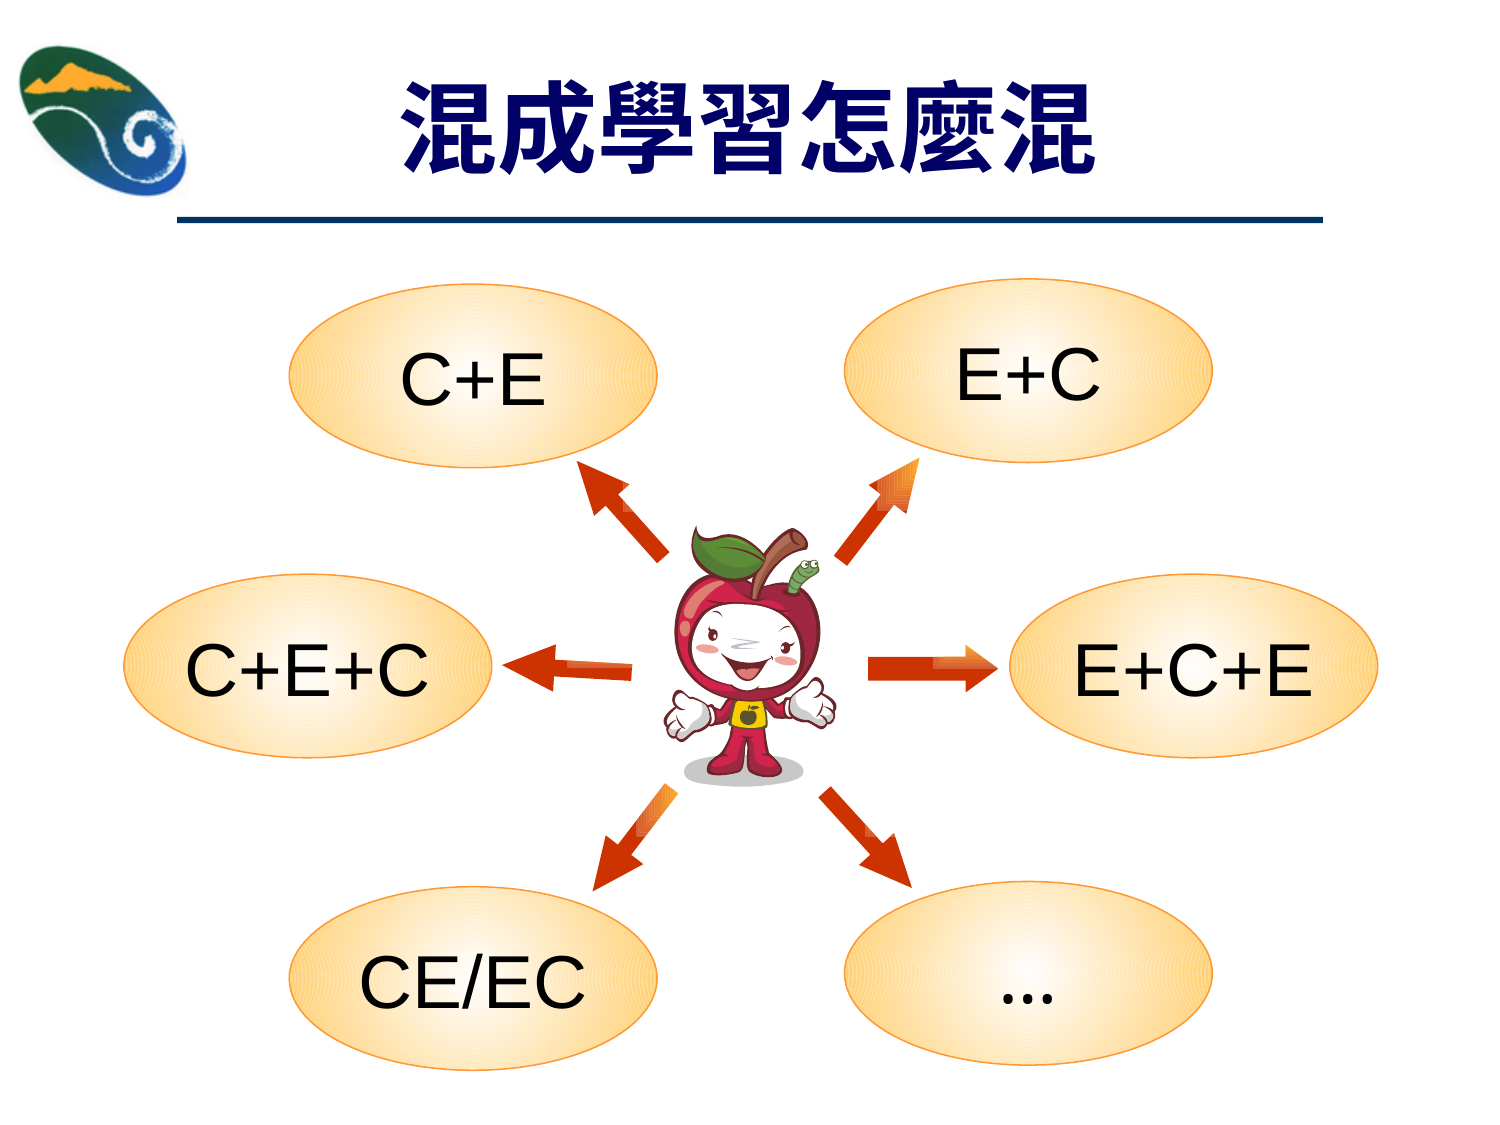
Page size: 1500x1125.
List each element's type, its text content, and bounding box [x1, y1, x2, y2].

picture [663, 525, 837, 787]
text_box [576, 460, 670, 564]
text_box C+E+C [123, 574, 492, 758]
text_box [833, 457, 920, 566]
text_box E+C [844, 278, 1213, 463]
text_box CE/EC [289, 886, 658, 1071]
text_box [868, 645, 999, 693]
text_box E+C+E [1009, 574, 1378, 758]
text_box … [844, 881, 1213, 1066]
text_box 混成學習怎麼混 [190, 55, 1385, 196]
text_box [501, 644, 633, 692]
text_box [818, 786, 912, 889]
text_box C+E [289, 284, 658, 468]
text_box [592, 783, 679, 892]
picture [17, 42, 190, 199]
